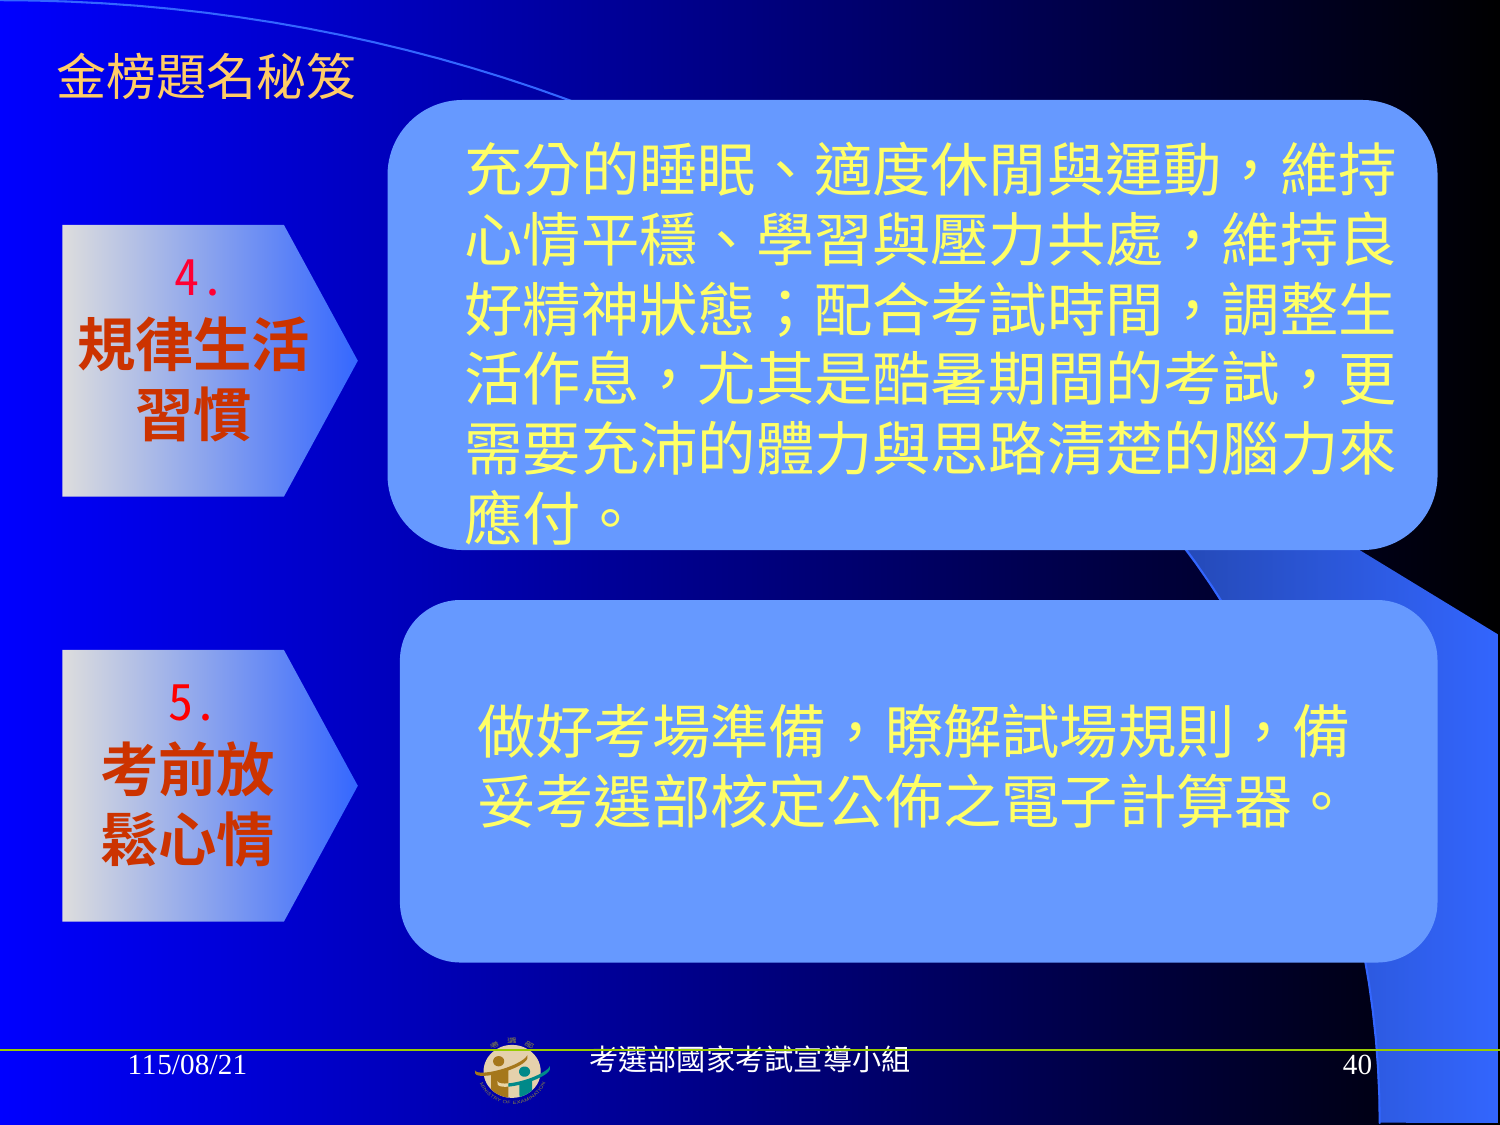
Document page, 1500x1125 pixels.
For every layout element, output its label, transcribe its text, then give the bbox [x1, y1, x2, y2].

text_box 考前放鬆心情 [62, 724, 313, 881]
text_box 做好考場準備，瞭解試場規則，備妥考選部核定公佈之電子計算器。 [462, 687, 1388, 843]
text_box 5. [137, 662, 250, 738]
text_box [387, 99, 1418, 549]
text_box [62, 456, 307, 497]
text_box [399, 600, 1438, 963]
text_box 規律生活習慣 [62, 299, 325, 456]
text_box [62, 649, 358, 869]
text_box 充分的睡眠、適度休閒與運動，維持心情平穩、學習與壓力共處，維持良好精神狀態；配合考試時間，調整生活作息，尤其是酷暑期間的考試，更需要充沛的體力與思路清楚的腦力來應付。 [450, 124, 1438, 561]
text_box [62, 224, 325, 299]
text_box [62, 881, 307, 922]
text_box 金榜題名秘笈 [0, 37, 413, 113]
text_box 4. [149, 237, 250, 313]
text_box [325, 300, 358, 422]
